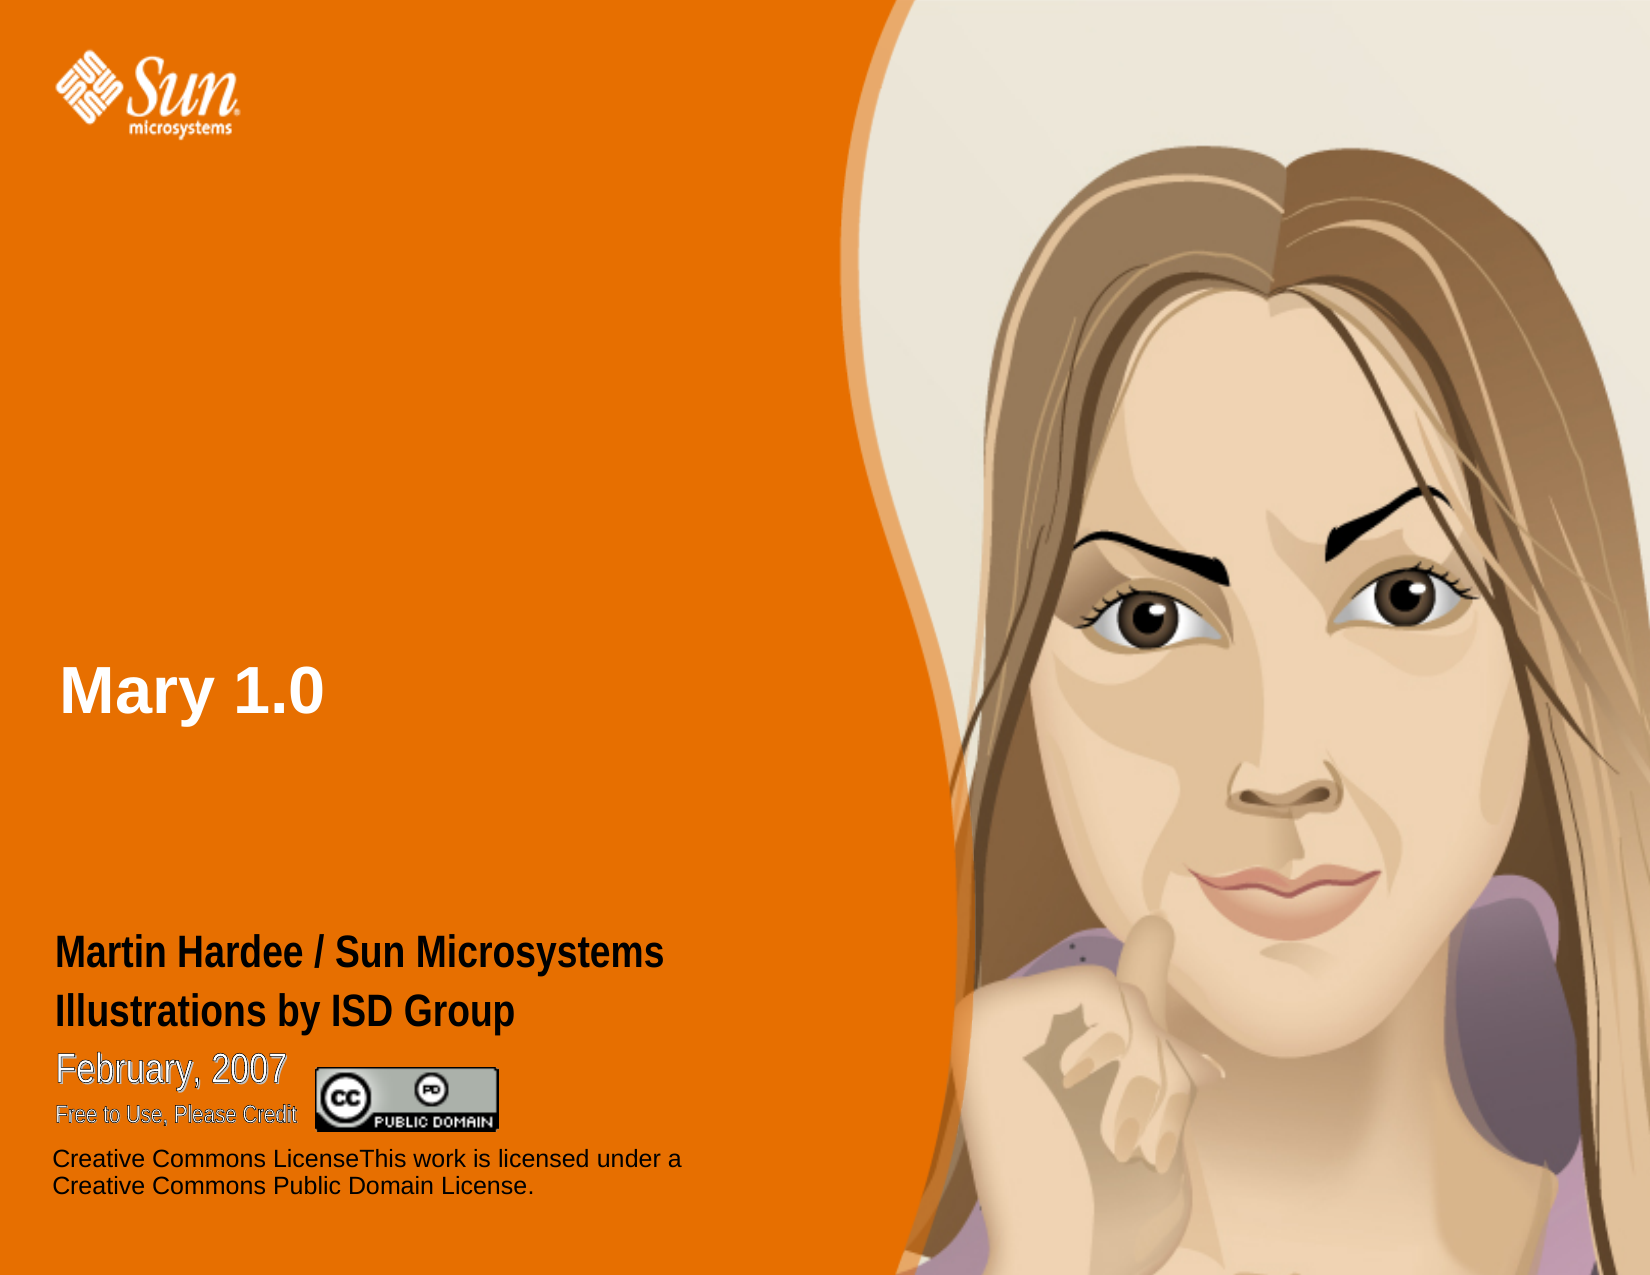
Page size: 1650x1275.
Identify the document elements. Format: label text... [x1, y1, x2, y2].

text_box Mary 1.0 [59, 652, 825, 784]
text_box Creative Commons LicenseThis work is licensed under a Creative Commons Public Domain License. [37, 1094, 716, 1209]
picture [0, 0, 1650, 1275]
text_box Martin Hardee / Sun Microsystems Illustrations by ISD Group February, 2007 Free to Use, Please Credit [55, 927, 673, 1094]
